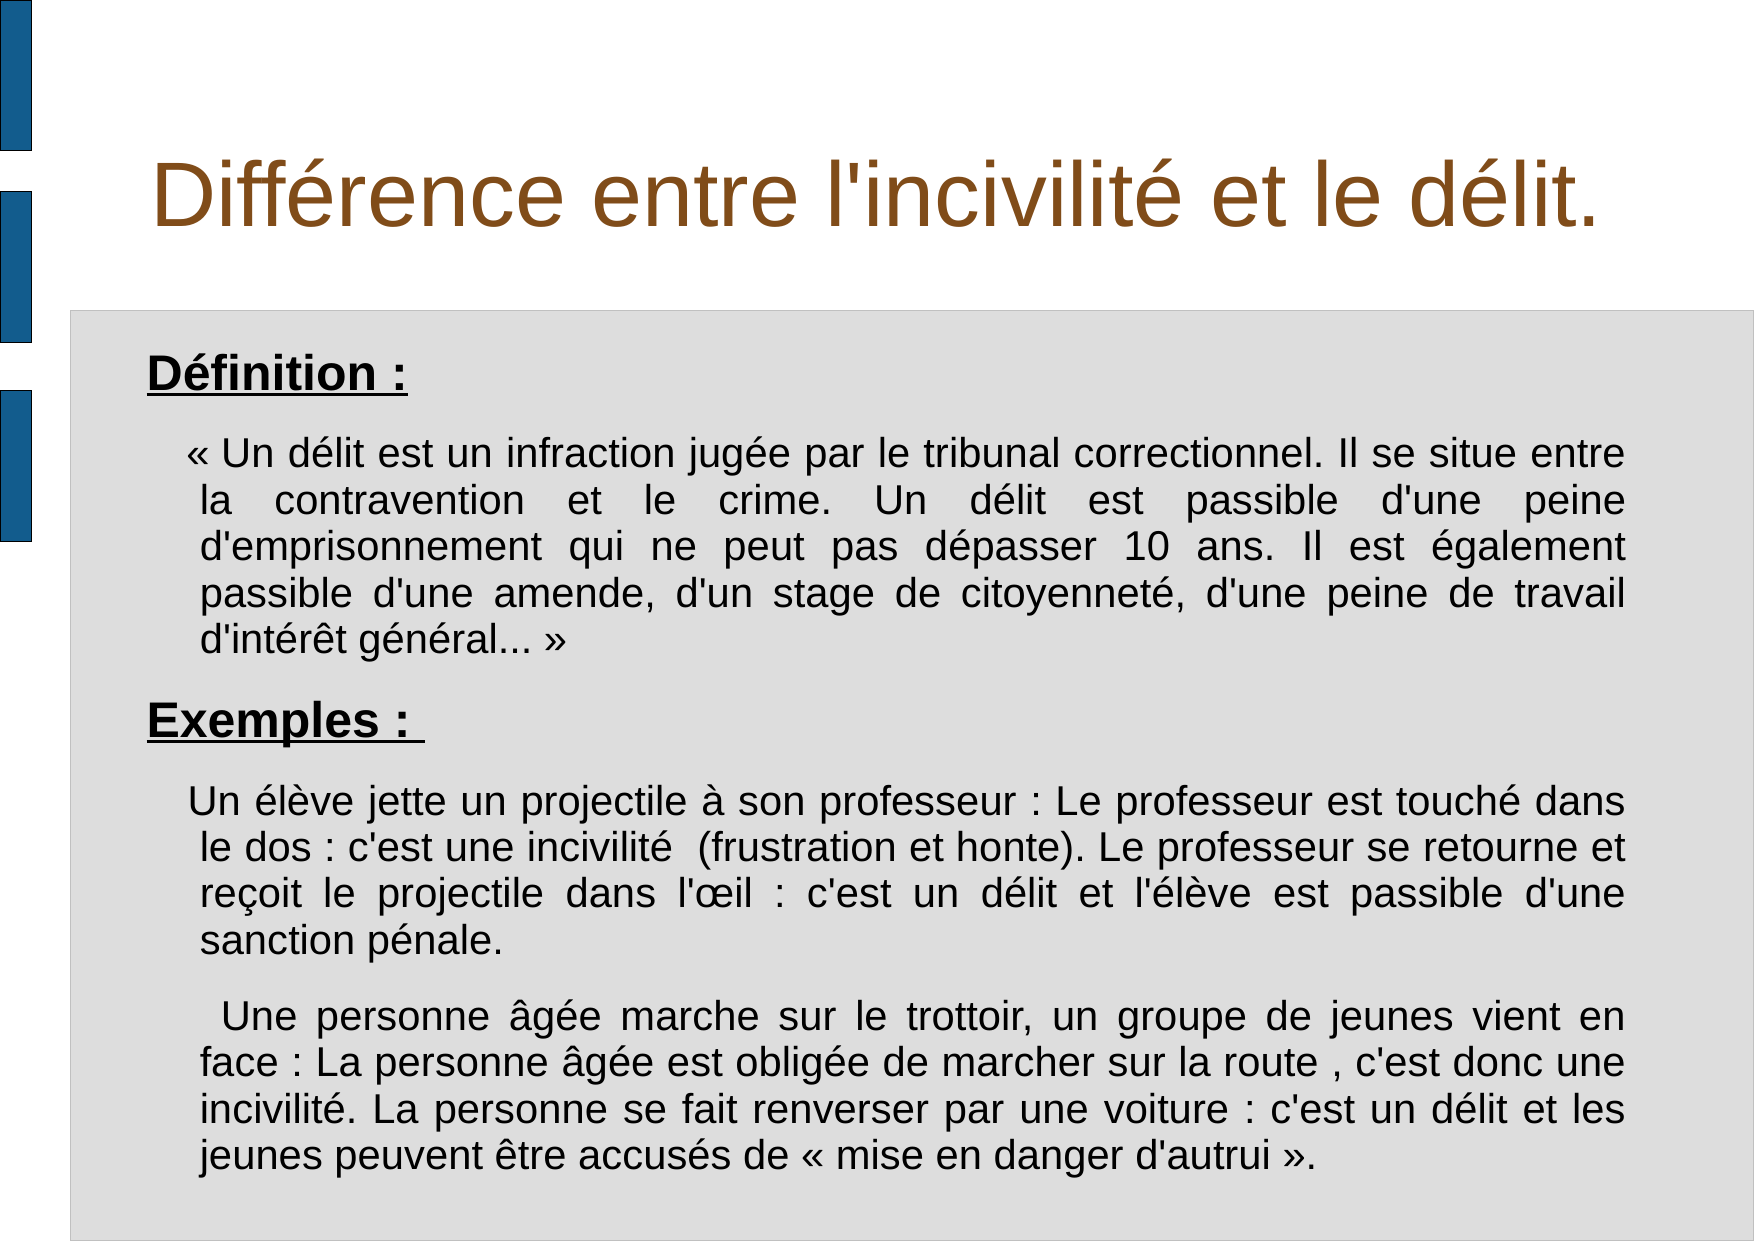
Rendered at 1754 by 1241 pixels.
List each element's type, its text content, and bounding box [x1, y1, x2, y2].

list Définition : « Un délit est un infraction jugée par le tribunal correctionnel. Il se situe entre la contravention et le crime. Un délit est passible d'une peine d'emprisonnement qui ne peut pas dépasser 10 ans. Il est également passible d'une amende, d'un stage de citoyenneté, d'une peine de travail d'intérêt général... » Exemples : Un élève jette un projectile à son professeur : Le professeur est touché dans le dos : c'est une incivilité (frustration et honte). Le professeur se retourne et reçoit le projectile dans l'œil : c'est un délit et l'élève est passible d'une sanction pénale. Une personne âgée marche sur le trottoir, un groupe de jeunes vient en face : La personne âgée est obligée de marcher sur la route , c'est donc une incivilité. La personne se fait renverser par une voiture : c'est un délit et les jeunes peuvent être accusés de « mise en danger d'autrui ». [128, 344, 1627, 1241]
title Différence entre l'incivilité et le délit. [128, 91, 1627, 299]
